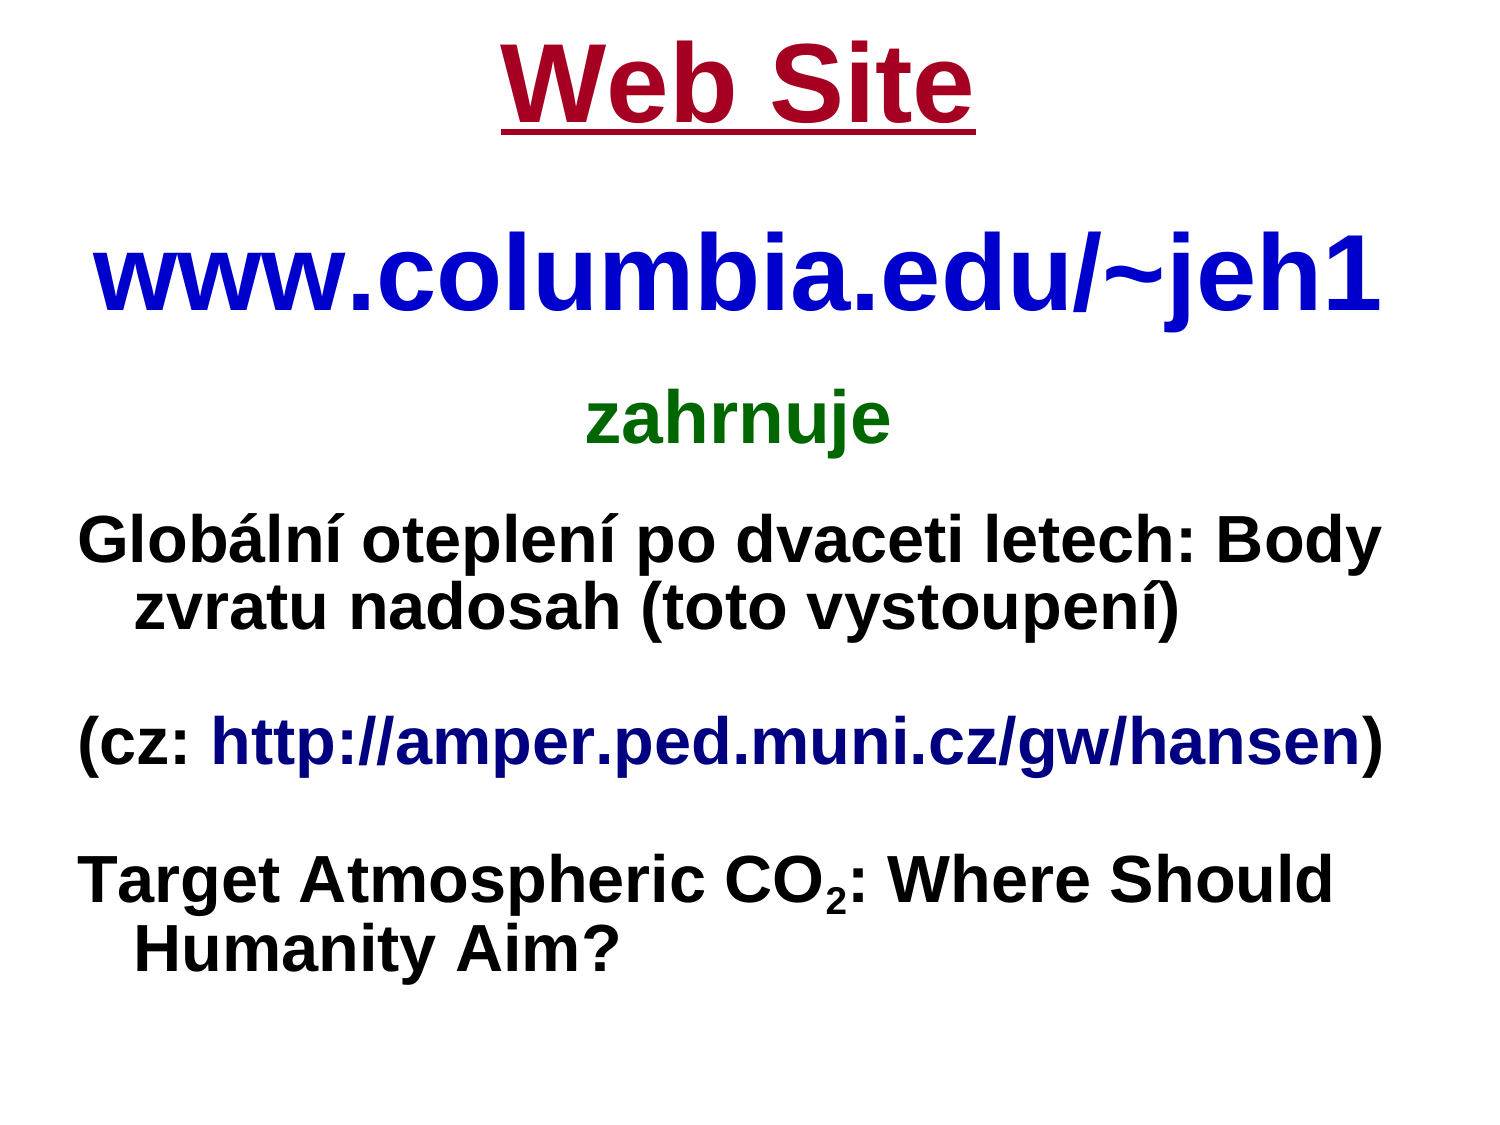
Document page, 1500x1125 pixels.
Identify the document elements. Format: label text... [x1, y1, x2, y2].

list Web Site www.columbia.edu/~jeh1 zahrnuje Globální oteplení po dvaceti letech: Body zvratu nadosah (toto vystoupení) (cz: http://amper.ped.muni.cz/gw/hansen) Target Atmospheric CO2: Where Should Humanity Aim? [62, 24, 1415, 1006]
title [37, 0, 1463, 326]
